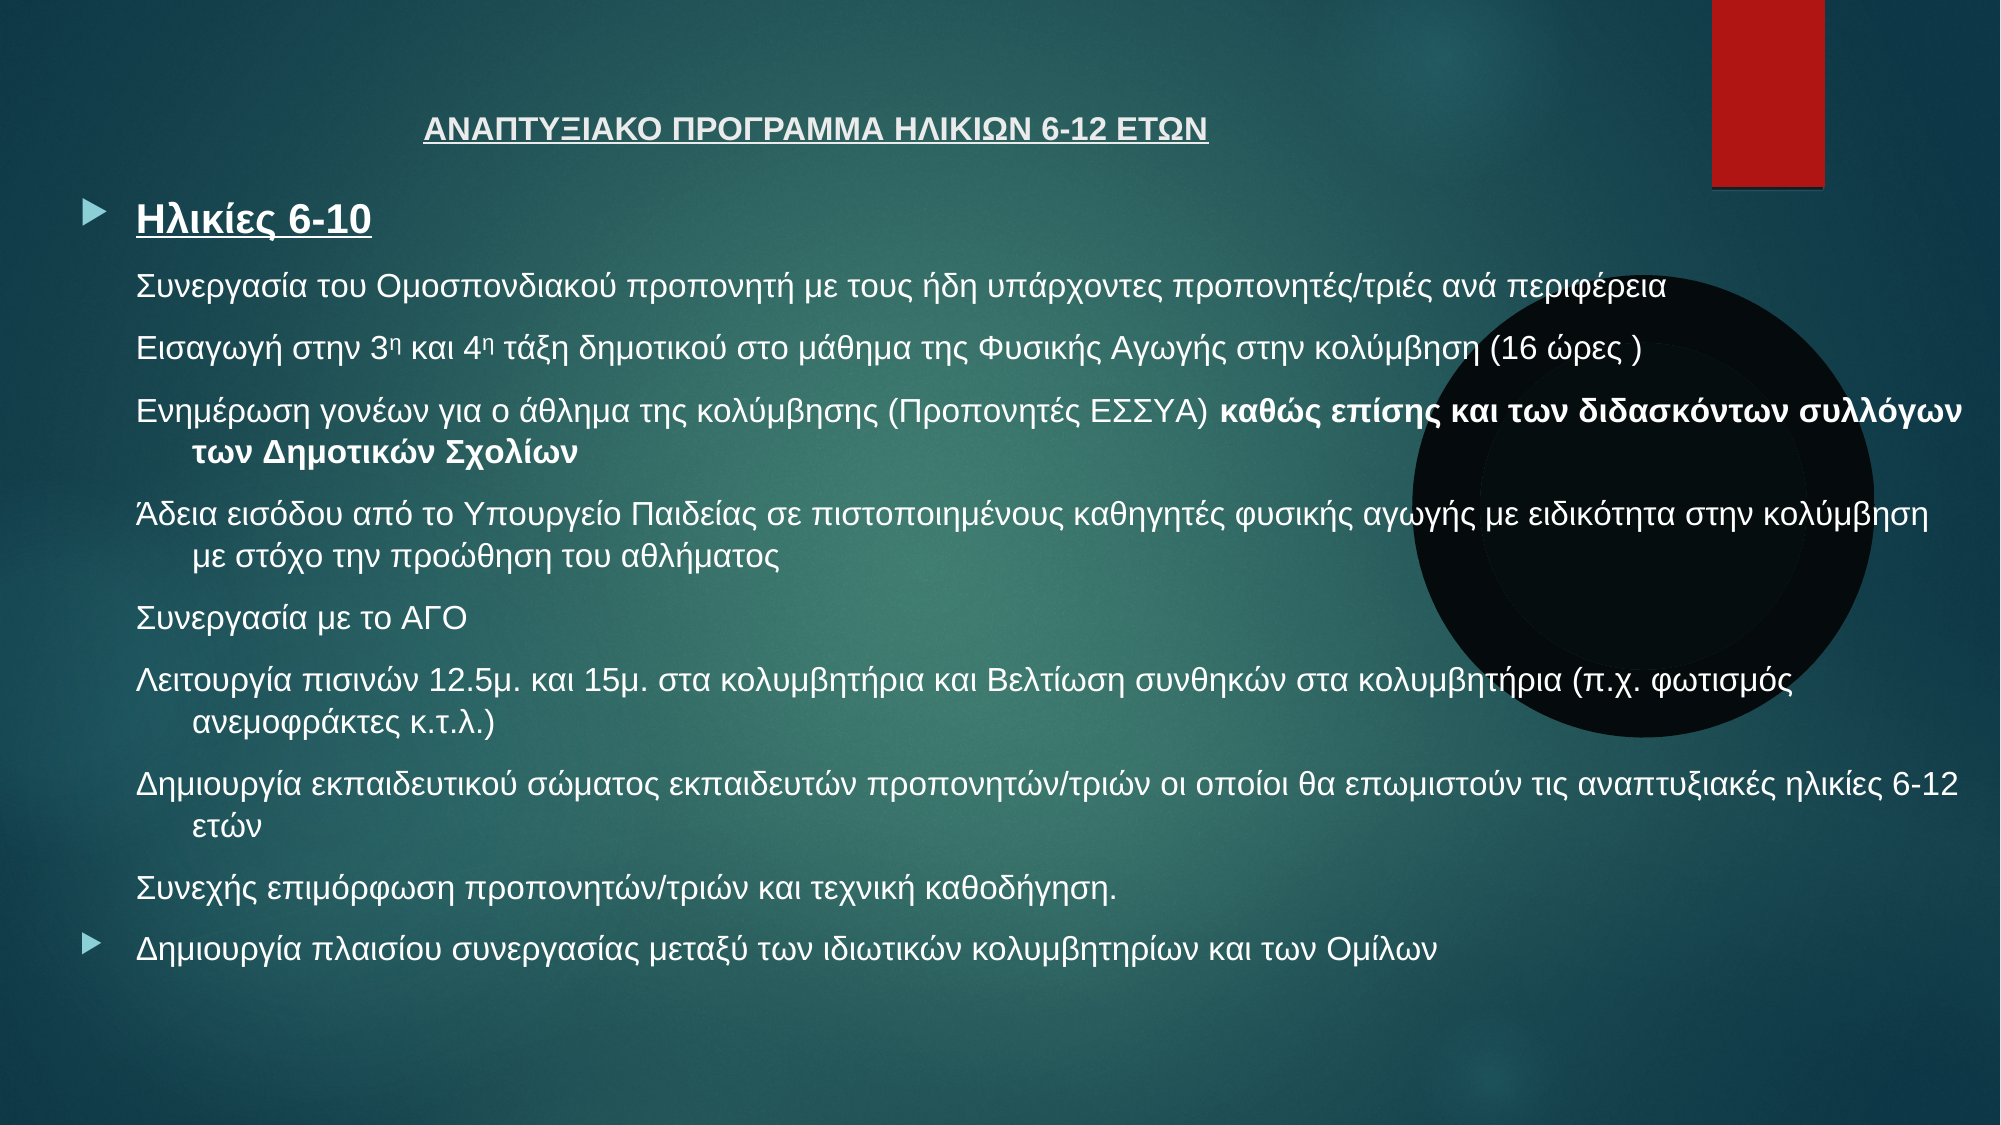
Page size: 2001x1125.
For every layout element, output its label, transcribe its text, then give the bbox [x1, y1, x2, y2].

title ΑΝΑΠΤΥΞΙΑΚΟ ΠΡΟΓΡΑΜΜΑ ΗΛΙΚΙΩΝ 6-12 ΕΤΩΝ [111, 99, 1522, 182]
list Ηλικίες 6-10 Συνεργασία του Ομοσπονδιακού προπονητή με τους ήδη υπάρχοντες προπονητές/τριές ανά περιφέρεια Εισαγωγή στην 3η και 4η τάξη δημοτικού στο μάθημα της Φυσικής Αγωγής στην κολύμβηση (16 ώρες ) Ενημέρωση γονέων για ο άθλημα της κολύμβησης (Προπονητές ΕΣΣΥΑ) καθώς επίσης και των διδασκόντων συλλόγων των Δημοτικών Σχολίων Άδεια εισόδου από το Υπουργείο Παιδείας σε πιστοποιημένους καθηγητές φυσικής αγωγής με ειδικότητα στην κολύμβηση με στόχο την προώθηση του αθλήματος Συνεργασία με το ΑΓΟ Λειτουργία πισινών 12.5μ. και 15μ. στα κολυμβητήρια και Βελτίωση συνθηκών στα κολυμβητήρια (π.χ. φωτισμός ανεμοφράκτες κ.τ.λ.) Δημιουργία εκπαιδευτικού σώματος εκπαιδευτών προπονητών/τριών οι οποίοι θα επωμιστούν τις αναπτυξιακές ηλικίες 6-12 ετών Συνεχής επιμόρφωση προπονητών/τριών και τεχνική καθοδήγηση. Δημιουργία πλαισίου συνεργασίας μεταξύ των ιδιωτικών κολυμβητηρίων και των Ομίλων [64, 182, 1981, 1085]
